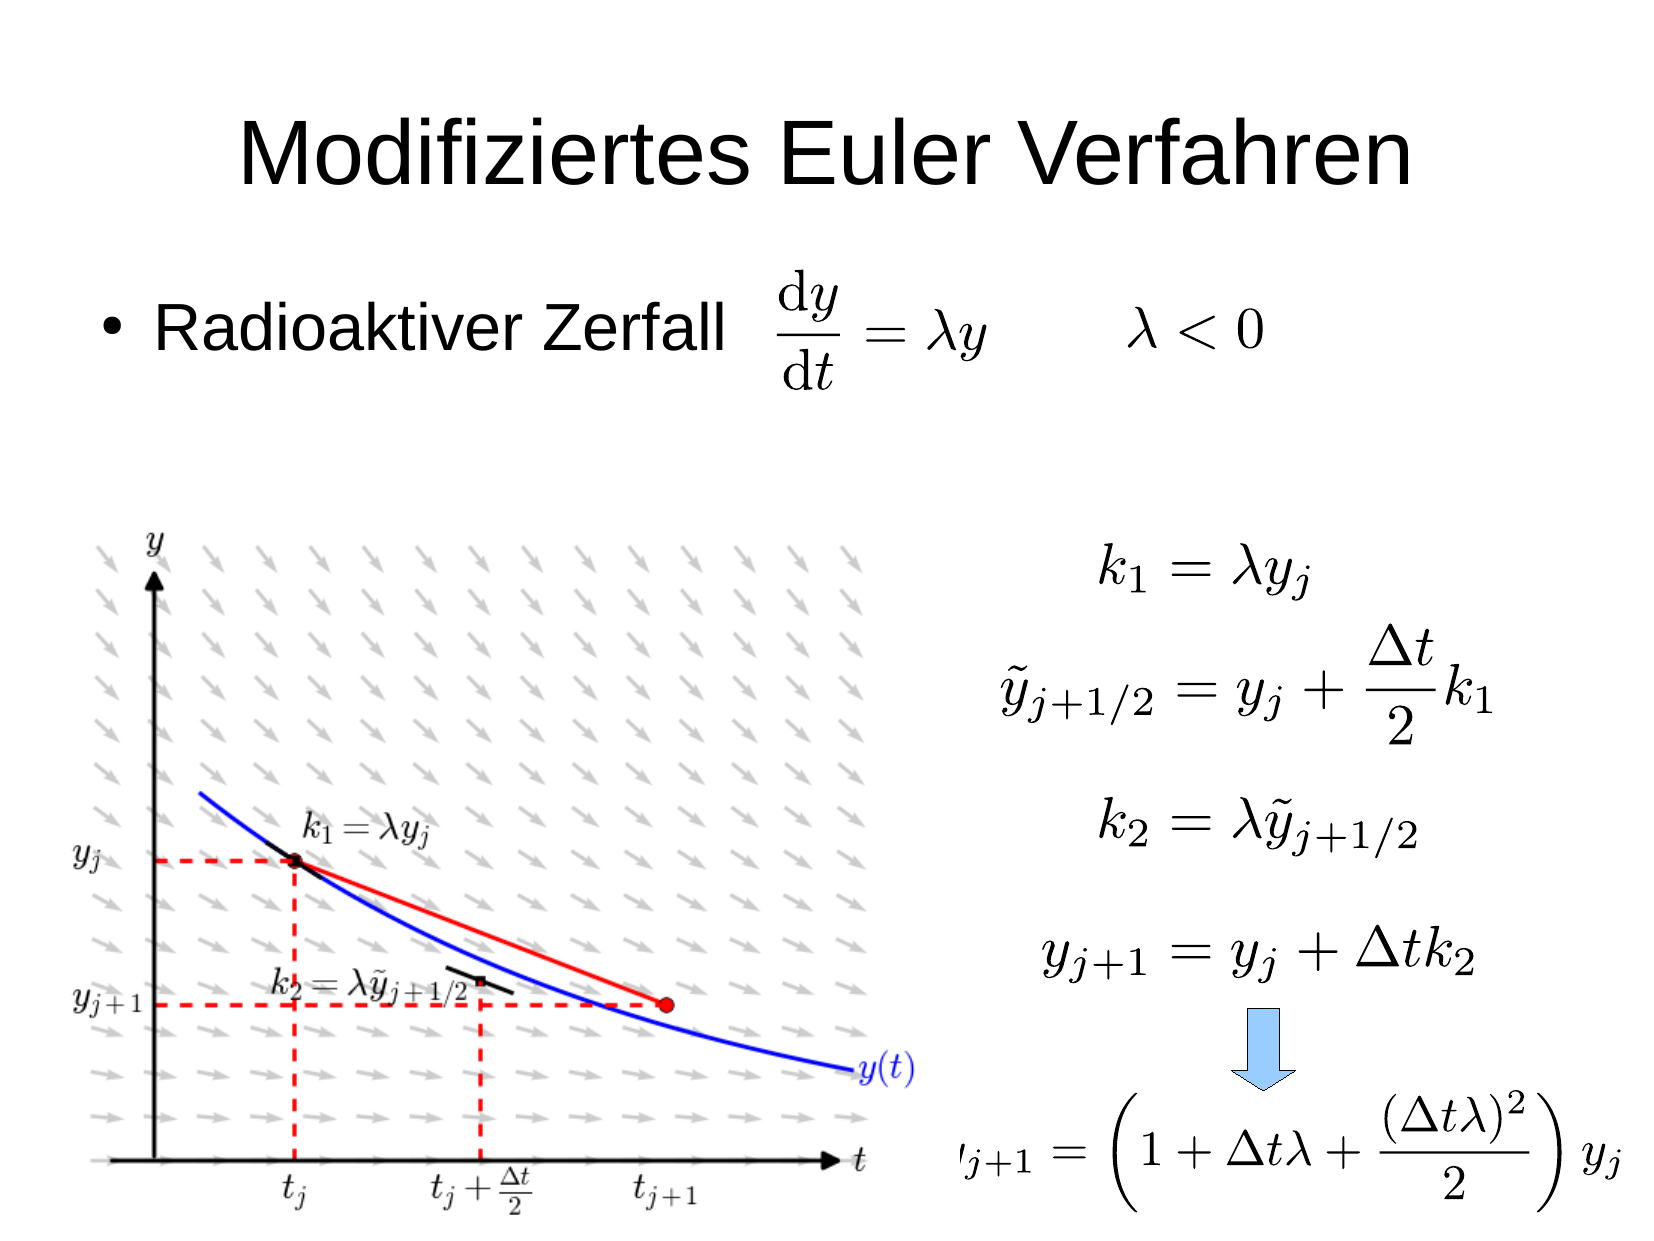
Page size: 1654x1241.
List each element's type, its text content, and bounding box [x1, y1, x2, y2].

text_box [1096, 543, 1314, 601]
text_box [999, 623, 1496, 745]
text_box [1040, 924, 1476, 984]
text_box [1124, 306, 1265, 350]
text_box [776, 269, 989, 390]
text_box [1096, 797, 1419, 859]
list Radioaktiver Zerfall [82, 290, 1571, 1090]
text_box [960, 1008, 1624, 1213]
title Modifiziertes Euler Verfahren [82, 49, 1571, 257]
picture [0, 485, 960, 1236]
